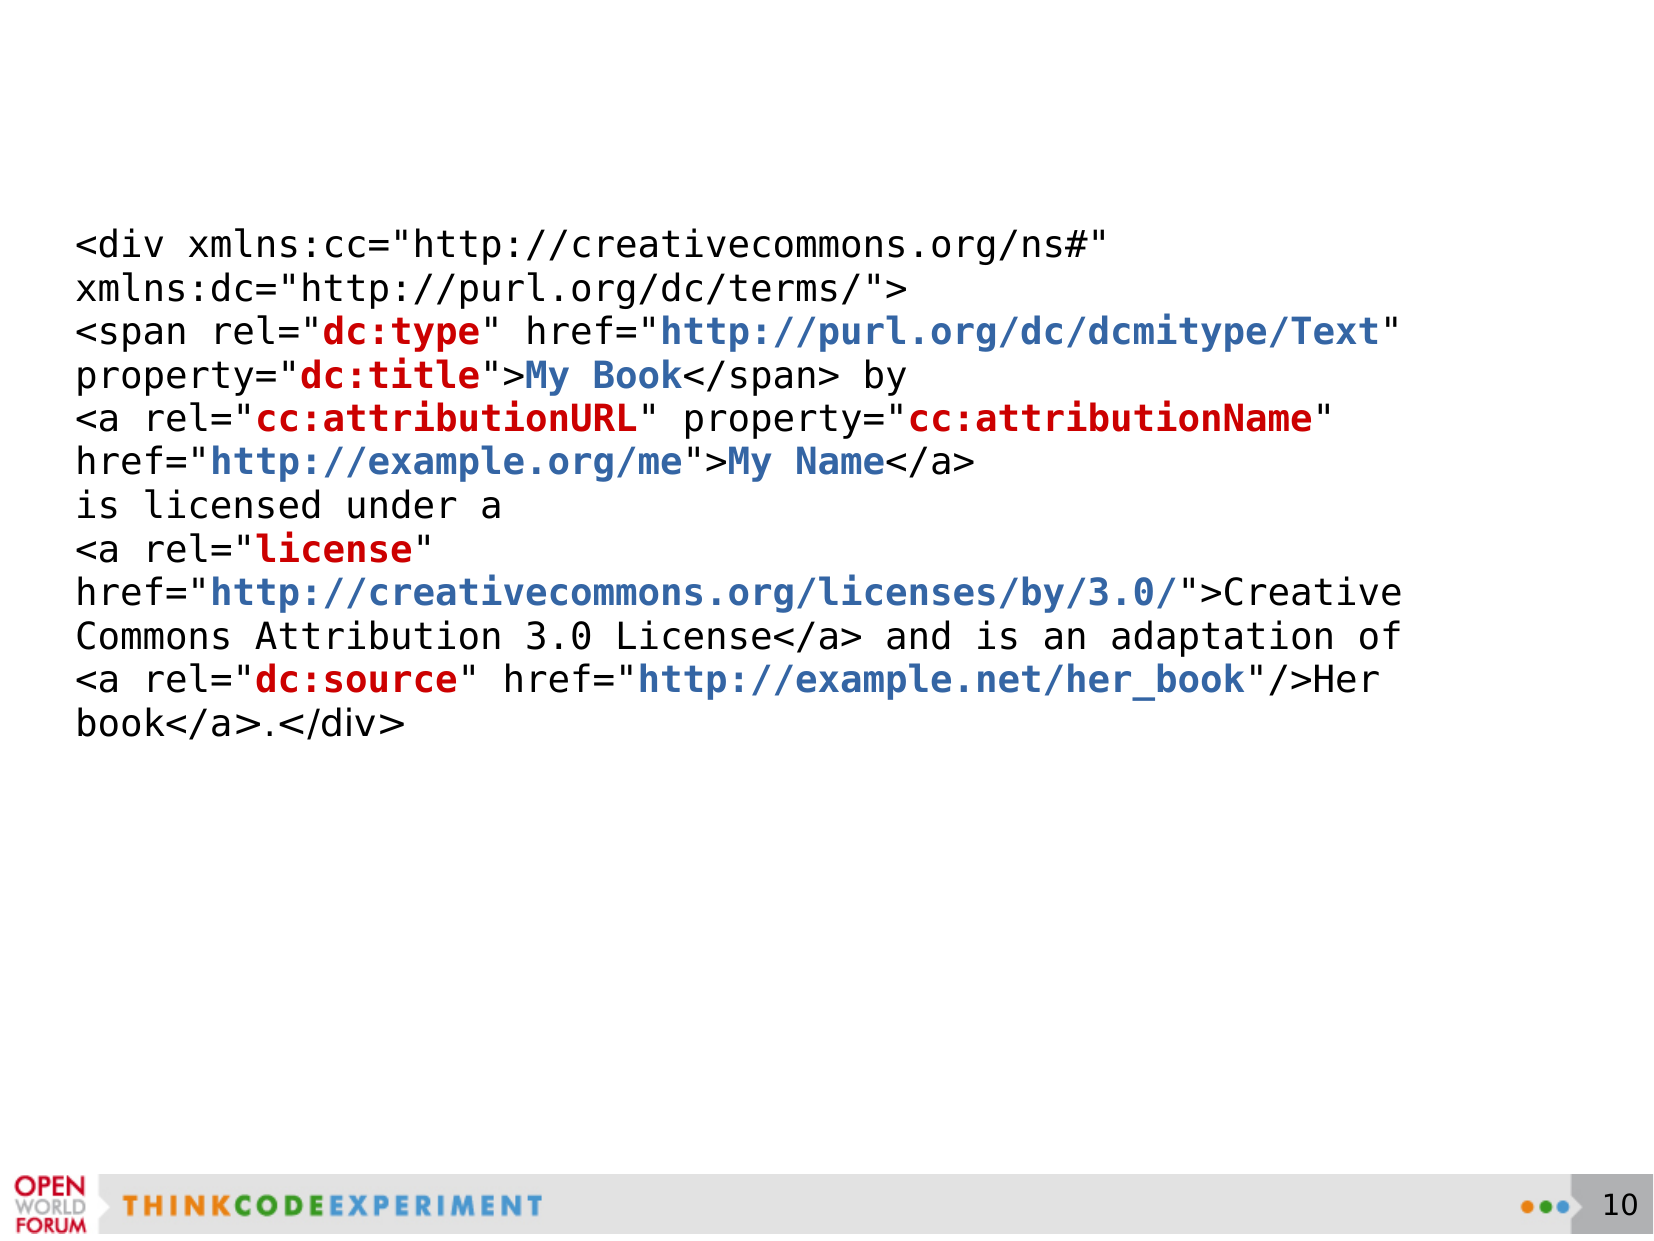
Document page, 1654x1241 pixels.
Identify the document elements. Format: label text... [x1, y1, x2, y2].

subtitle <div xmlns:cc="http://creativecommons.org/ns#" xmlns:dc="http://purl.org/dc/terms/"> <span rel="dc:type" href="http://purl.org/dc/dcmitype/Text" property="dc:title">My Book</span> by <a rel="cc:attributionURL" property="cc:attributionName" href="http://example.org/me">My Name</a> is licensed under a <a rel="license" href="http://creativecommons.org/licenses/by/3.0/">Creative Commons Attribution 3.0 License</a> and is an adaptation of <a rel="dc:source" href="http://example.net/her_book"/>Her book</a>.</div> [75, 75, 1563, 893]
picture [0, 1174, 1654, 1234]
